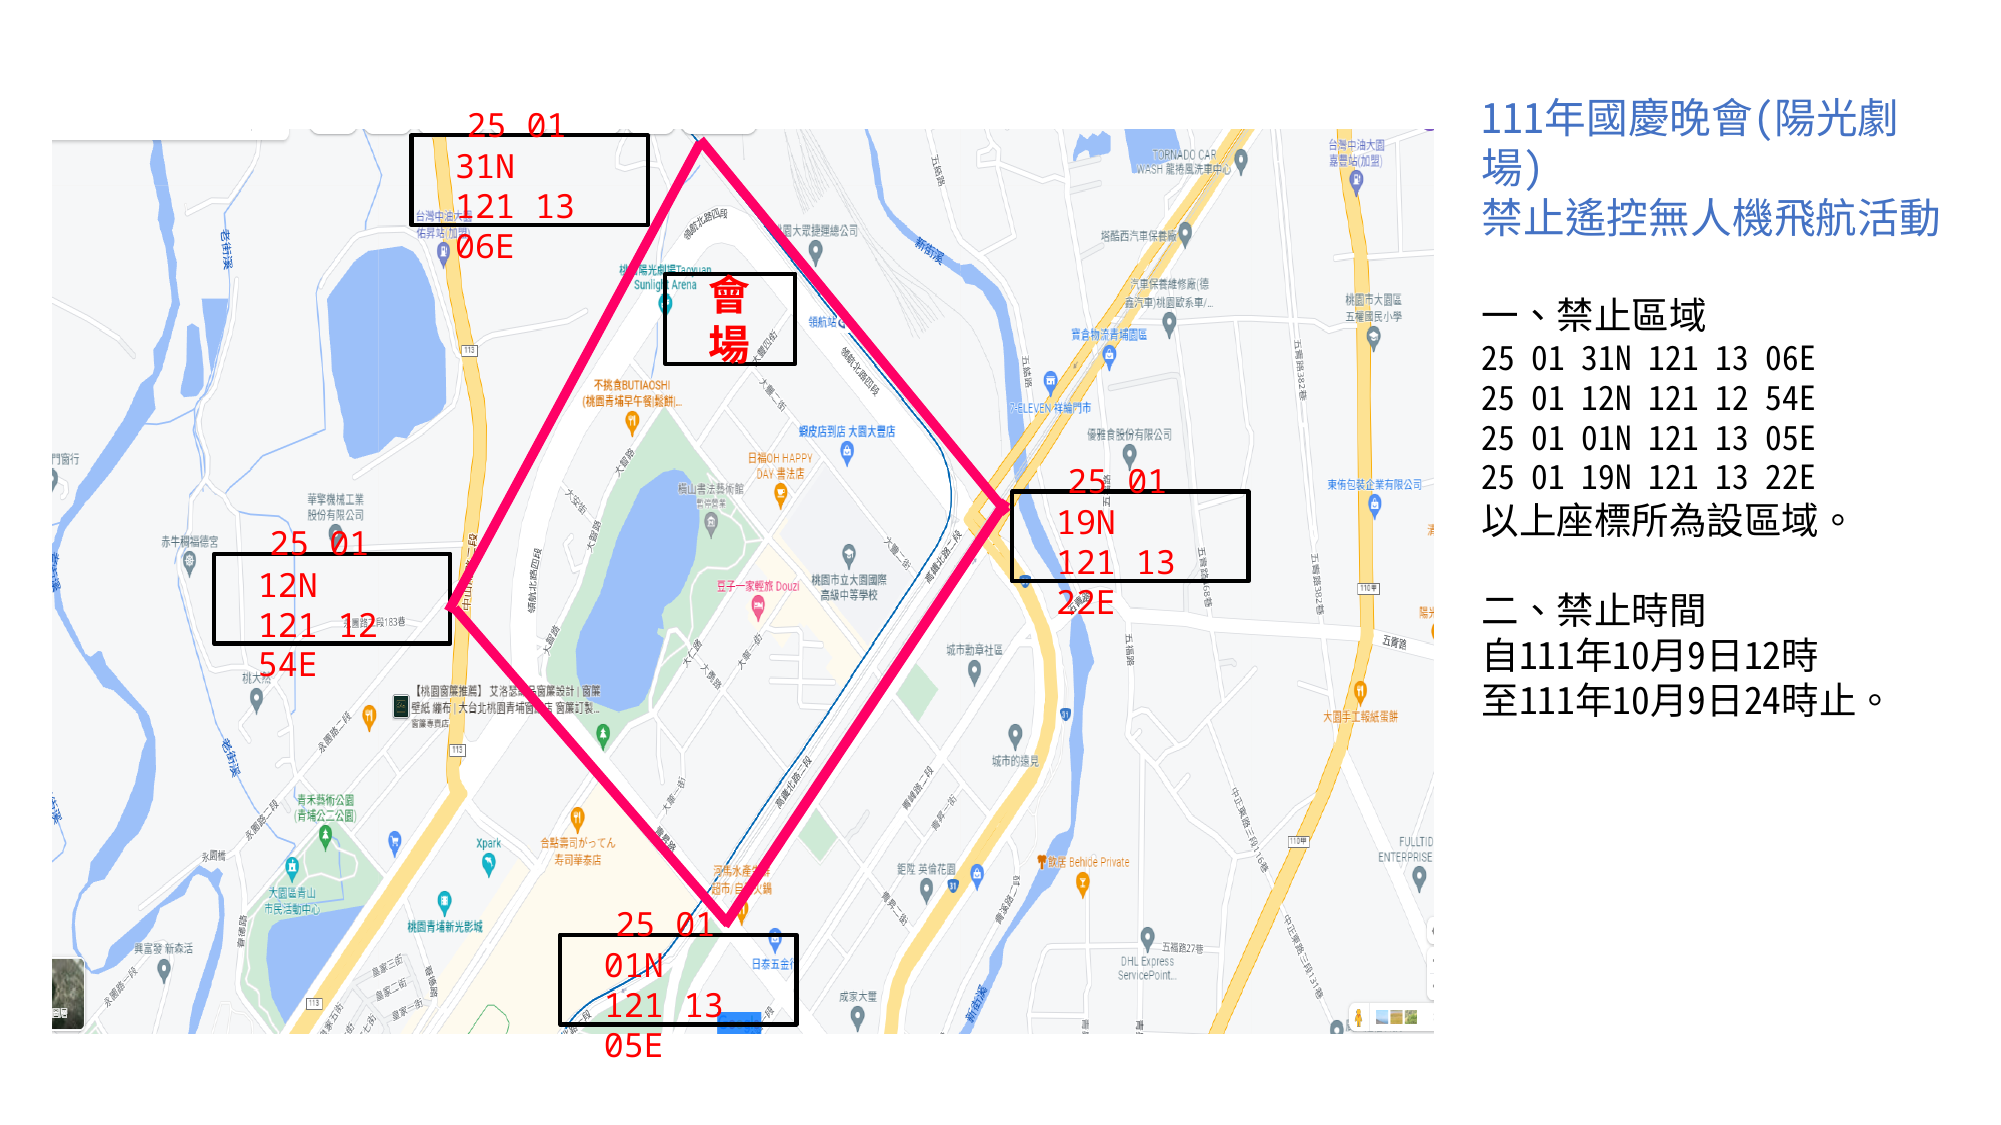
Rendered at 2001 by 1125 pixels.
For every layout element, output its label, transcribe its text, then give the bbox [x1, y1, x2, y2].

text_box 25 01 01N 121 13 05E [560, 934, 797, 1025]
picture [473, 129, 500, 135]
picture [533, 129, 541, 135]
title 111年國慶晚會(陽光劇場) 禁止遙控無人機飛航活動 一、禁止區域 25 01 31N 121 13 06E 25 01 12N 121 12 54E 25 01 01N 121 13 05E 25 01 19N 121 13 22E 以上座標所為設區域。 二、禁止時間 自111年10月9日12時 至111年10月9日24時止。 [1466, 175, 1975, 910]
picture [52, 129, 1434, 1034]
text_box [445, 138, 1010, 927]
text_box 會 場 [665, 273, 796, 364]
text_box 25 01 31N 121 13 06E [411, 135, 648, 226]
picture [502, 129, 530, 135]
picture [542, 129, 555, 135]
text_box 會 場 [733, 352, 743, 364]
text_box 25 01 19N 121 13 22E [1012, 491, 1249, 582]
text_box 25 01 12N 121 12 54E [214, 553, 451, 644]
